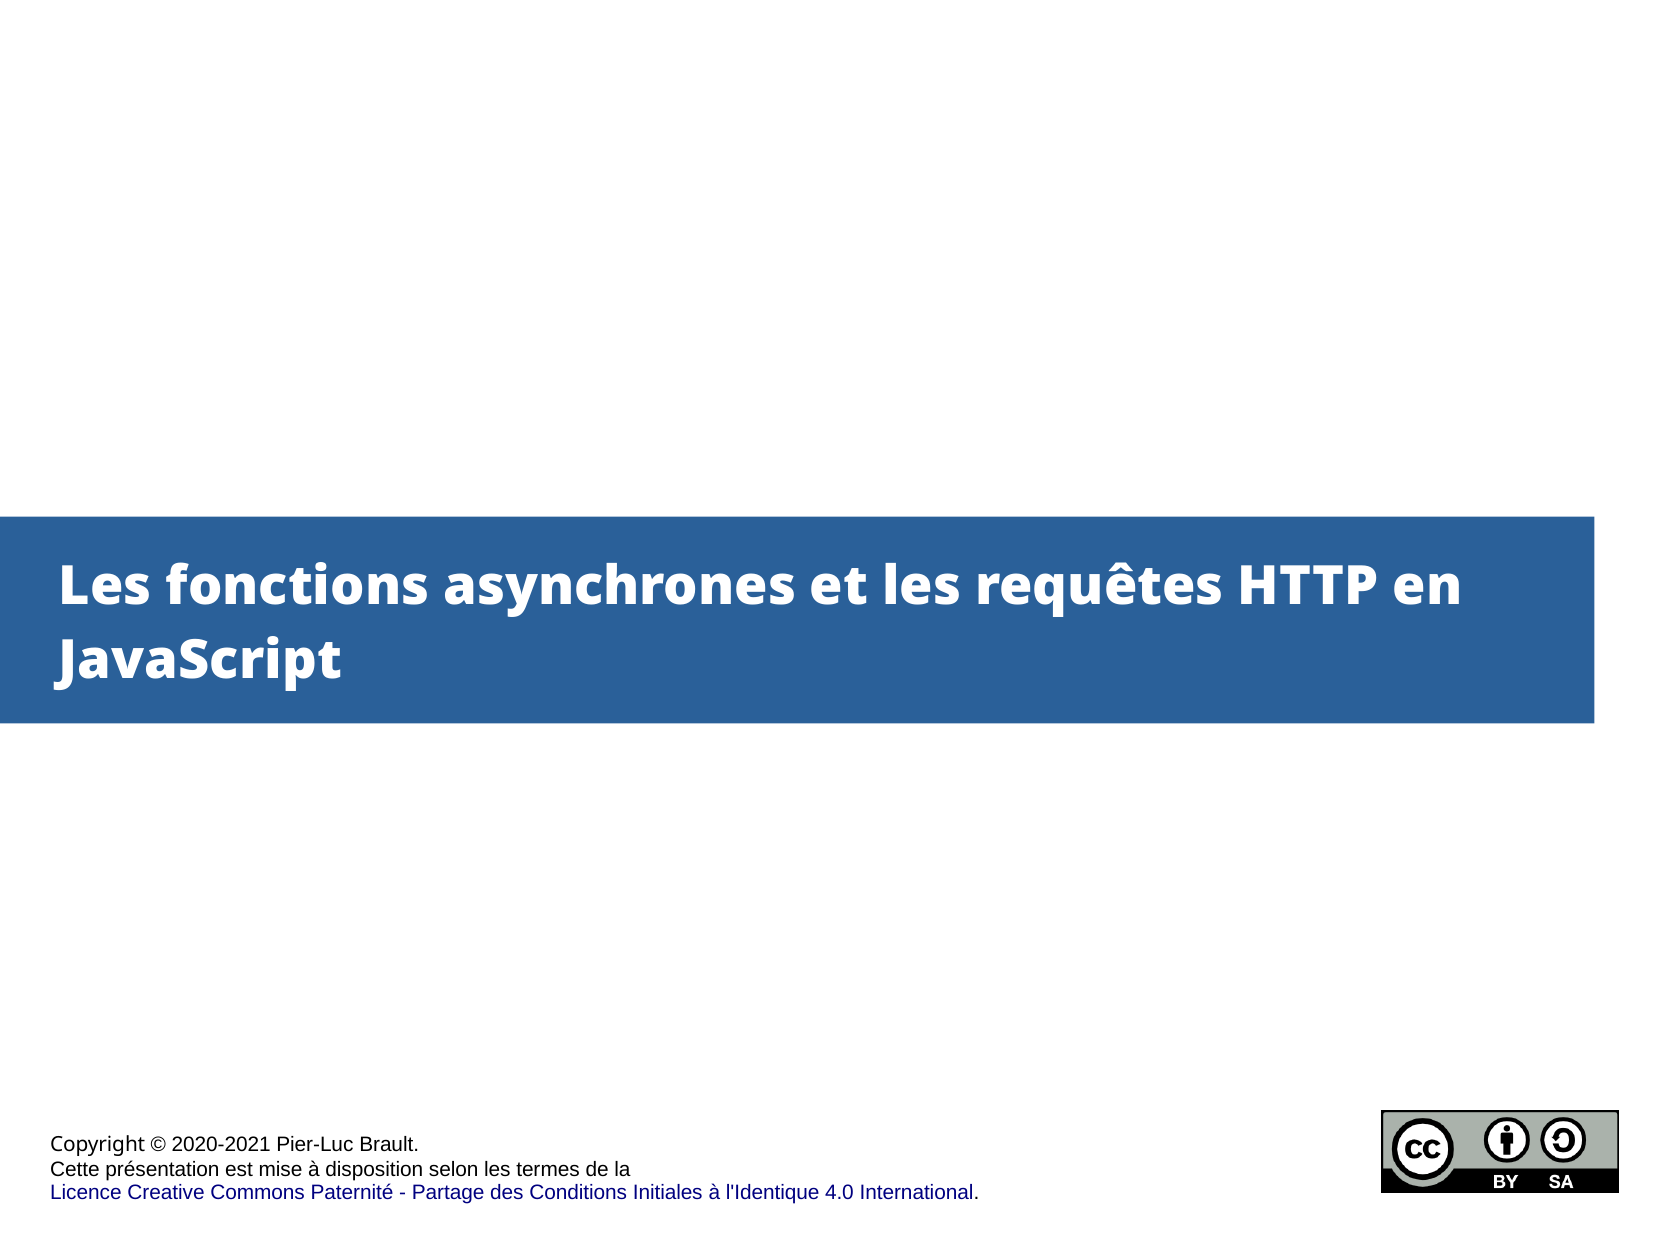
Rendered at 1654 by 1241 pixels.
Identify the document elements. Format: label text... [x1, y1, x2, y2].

picture [1381, 1110, 1619, 1193]
text_box Copyright © 2020-2021 Pier-Luc Brault. Cette présentation est mise à disposition selon les termes de la Licence Creative Commons Paternité - Partage des Conditions Initiales à l'Identique 4.0 International. [35, 1122, 1099, 1214]
title Les fonctions asynchrones et les requêtes HTTP en JavaScript [59, 546, 1595, 694]
